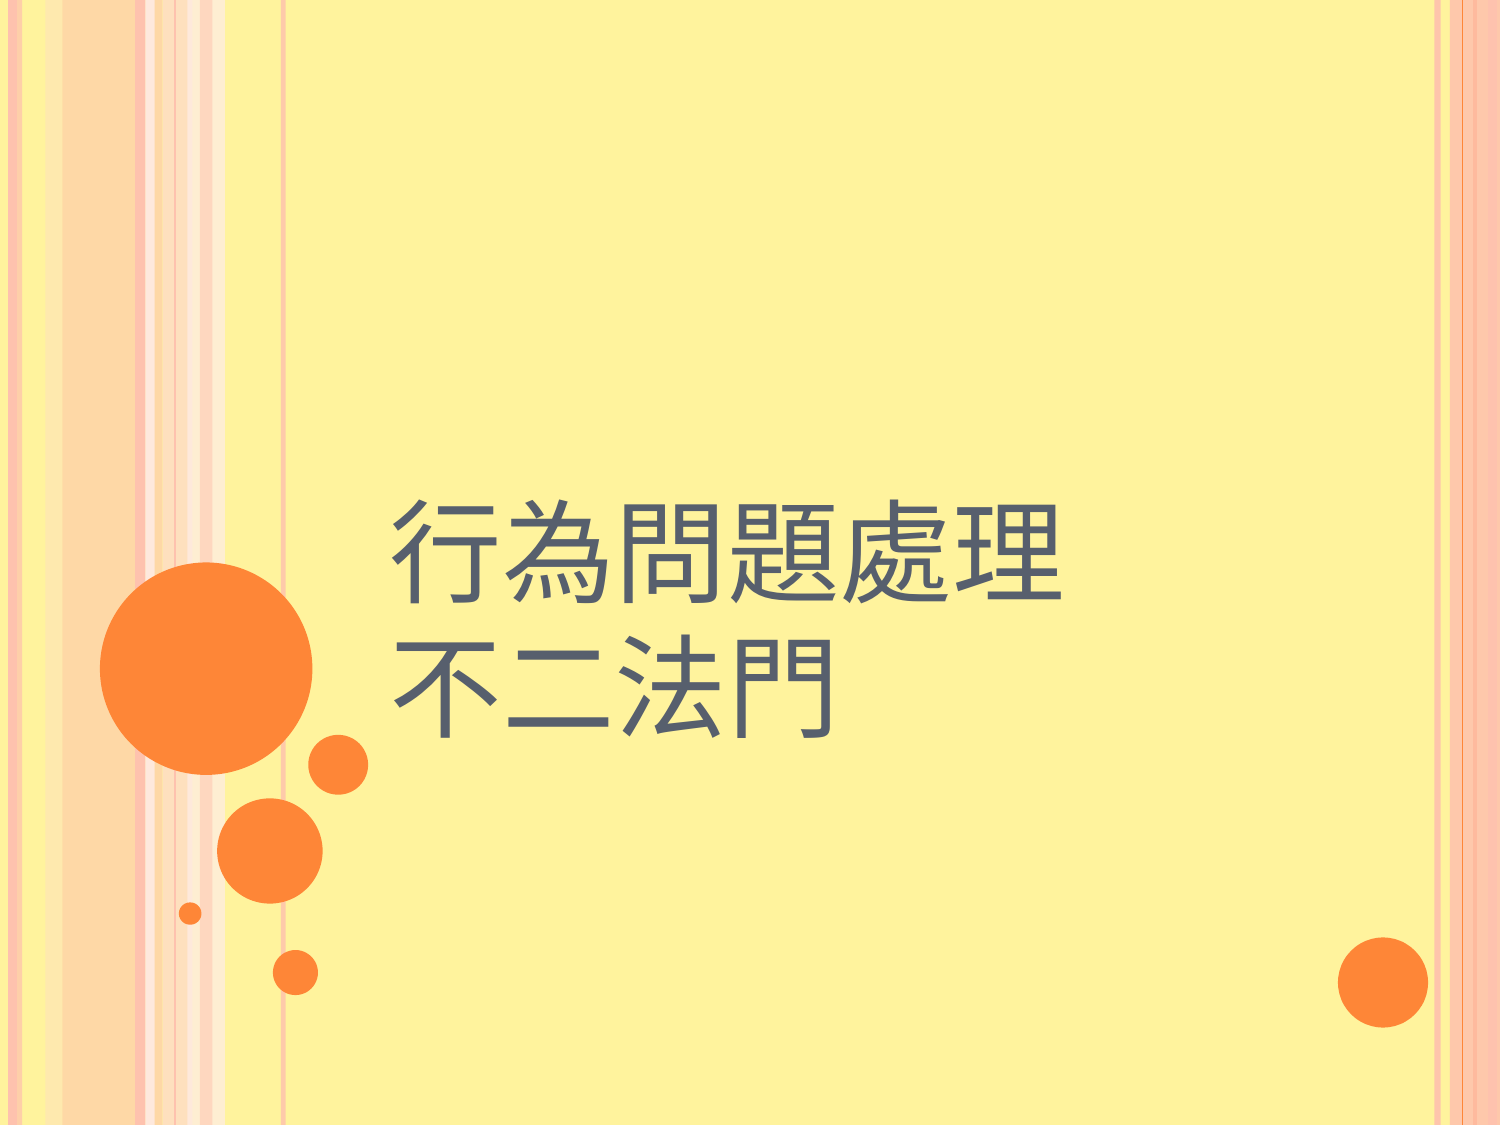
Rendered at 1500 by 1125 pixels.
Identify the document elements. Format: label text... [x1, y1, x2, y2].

title 行為問題處理 不二法門 [375, 474, 1388, 812]
